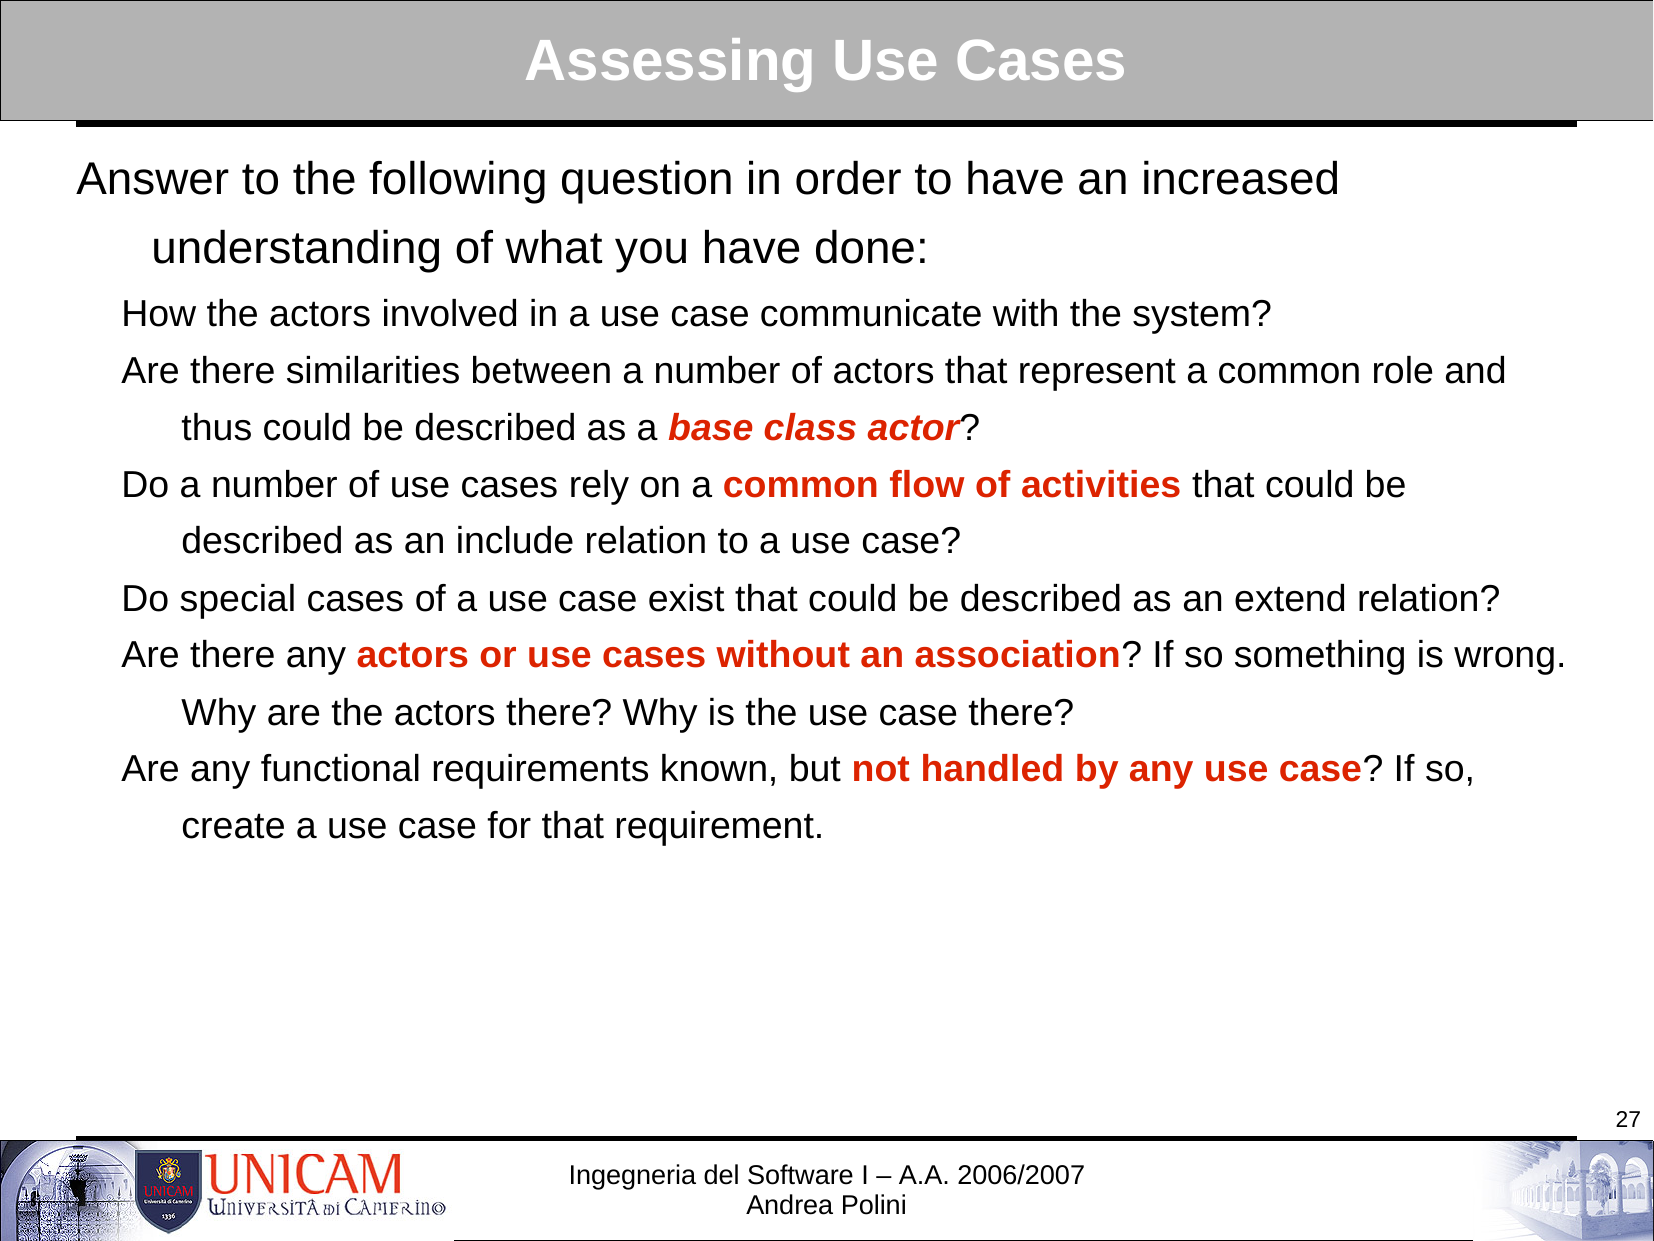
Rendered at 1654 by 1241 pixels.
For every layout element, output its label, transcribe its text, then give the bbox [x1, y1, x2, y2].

picture [0, 1141, 454, 1241]
title Assessing Use Cases [0, 0, 1653, 121]
picture [1473, 1141, 1654, 1241]
list Answer to the following question in order to have an increased understanding of what you have done: How the actors involved in a use case communicate with the system? Are there similarities between a number of actors that represent a common role and thus could be described as a base class actor? Do a number of use cases rely on a common flow of activities that could be described as an include relation to a use case? Do special cases of a use case exist that could be described as an extend relation? Are there any actors or use cases without an association? If so something is wrong. Why are the actors there? Why is the use case there? Are any functional requirements known, but not handled by any use case? If so, create a use case for that requirement. [76, 152, 1577, 1038]
